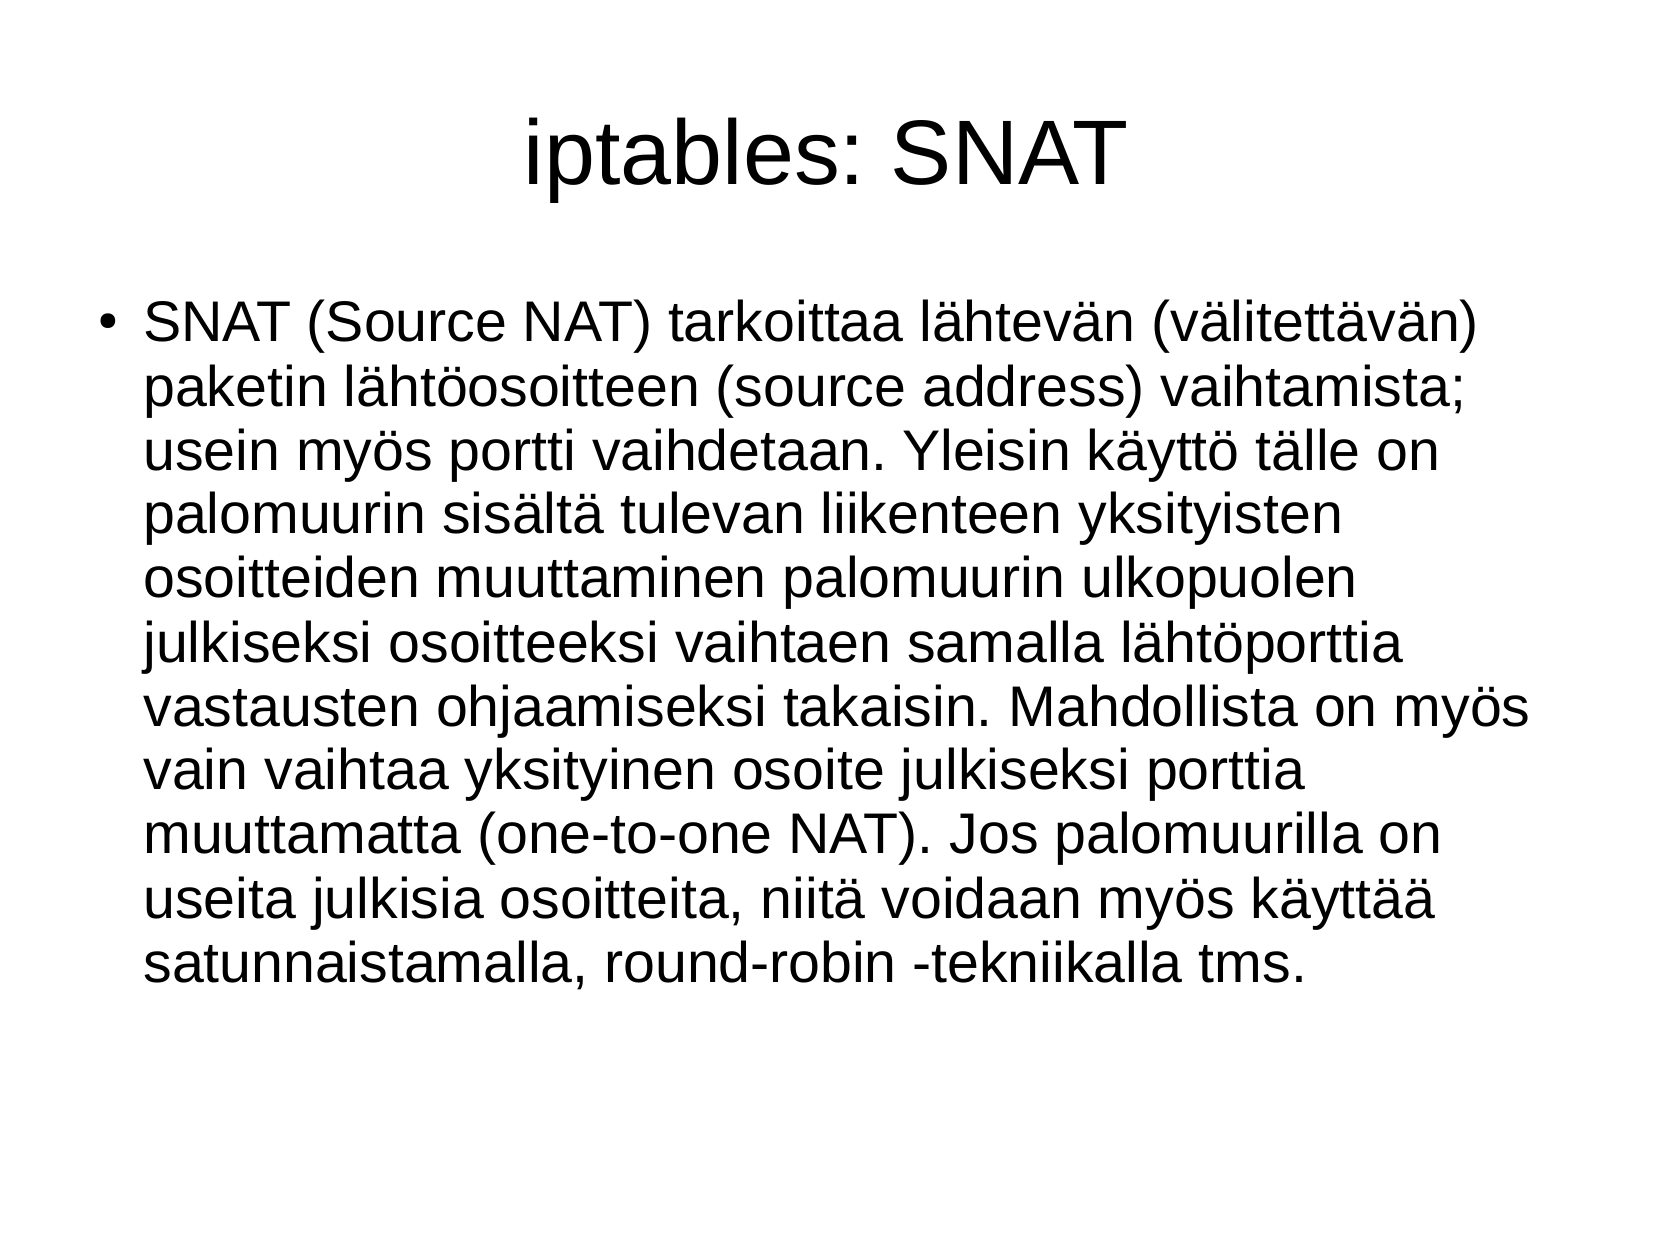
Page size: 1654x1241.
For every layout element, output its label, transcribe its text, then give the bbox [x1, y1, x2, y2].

list SNAT (Source NAT) tarkoittaa lähtevän (välitettävän) paketin lähtöosoitteen (source address) vaihtamista; usein myös portti vaihdetaan. Yleisin käyttö tälle on palomuurin sisältä tulevan liikenteen yksityisten osoitteiden muuttaminen palomuurin ulkopuolen julkiseksi osoitteeksi vaihtaen samalla lähtöporttia vastausten ohjaamiseksi takaisin. Mahdollista on myös vain vaihtaa yksityinen osoite julkiseksi porttia muuttamatta (one-to-one NAT). Jos palomuurilla on useita julkisia osoitteita, niitä voidaan myös käyttää satunnaistamalla, round-robin -tekniikalla tms. [82, 290, 1571, 1010]
title iptables: SNAT [82, 49, 1571, 257]
